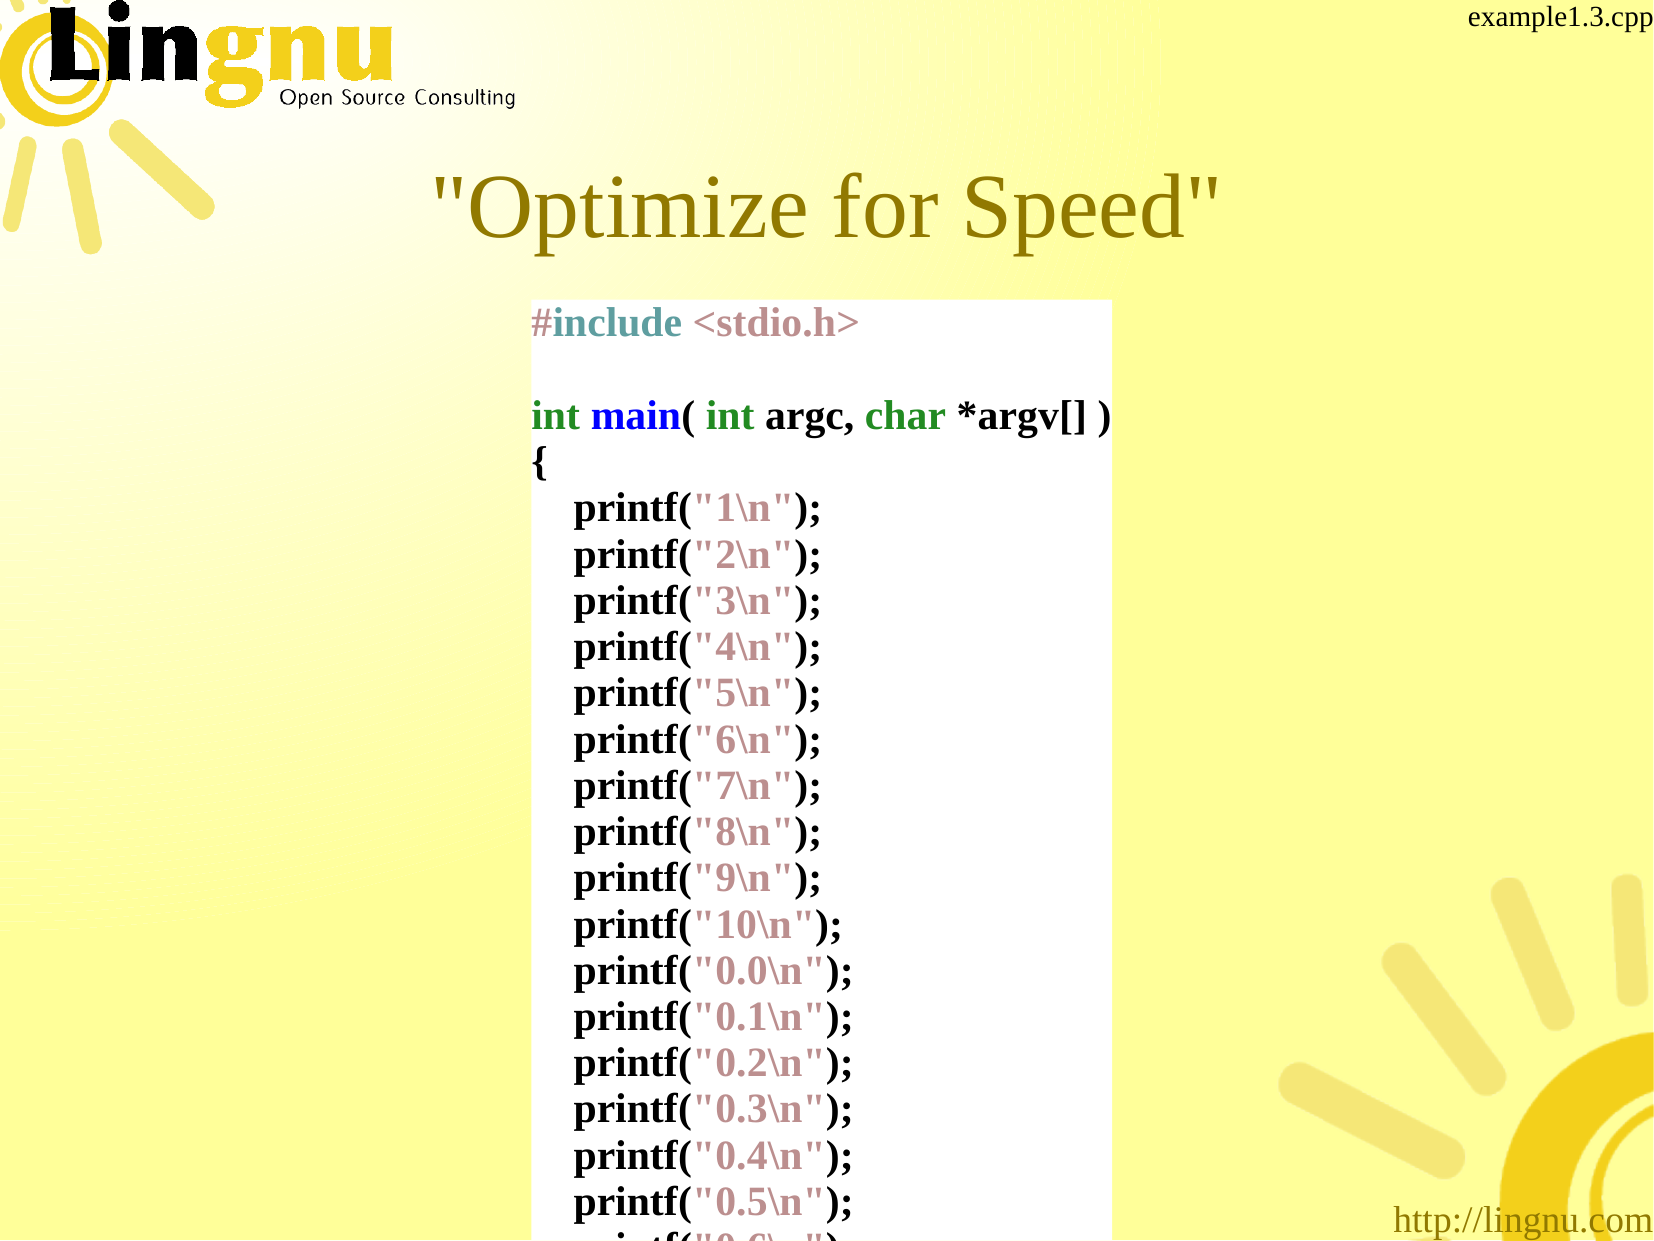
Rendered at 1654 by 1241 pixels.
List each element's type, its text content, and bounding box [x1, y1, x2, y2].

picture [0, 0, 516, 256]
text_box example1.3.cpp [1467, 0, 1654, 33]
title "Optimize for Speed" [121, 102, 1534, 311]
picture [1256, 871, 1654, 1241]
text_box #include <stdio.h> int main( int argc, char *argv[] ) { printf("1\n"); printf("2\n"); printf("3\n"); printf("4\n"); printf("5\n"); printf("6\n"); printf("7\n"); printf("8\n"); printf("9\n"); printf("10\n"); printf("0.0\n"); printf("0.1\n"); printf("0.2\n"); printf("0.3\n"); printf("0.4\n"); printf("0.5\n"); printf("0.6\n"); printf("0.7\n"); printf("0.8\n"); printf("0.9\n"); printf("1.0\n"); return 0; } [531, 299, 1113, 1241]
